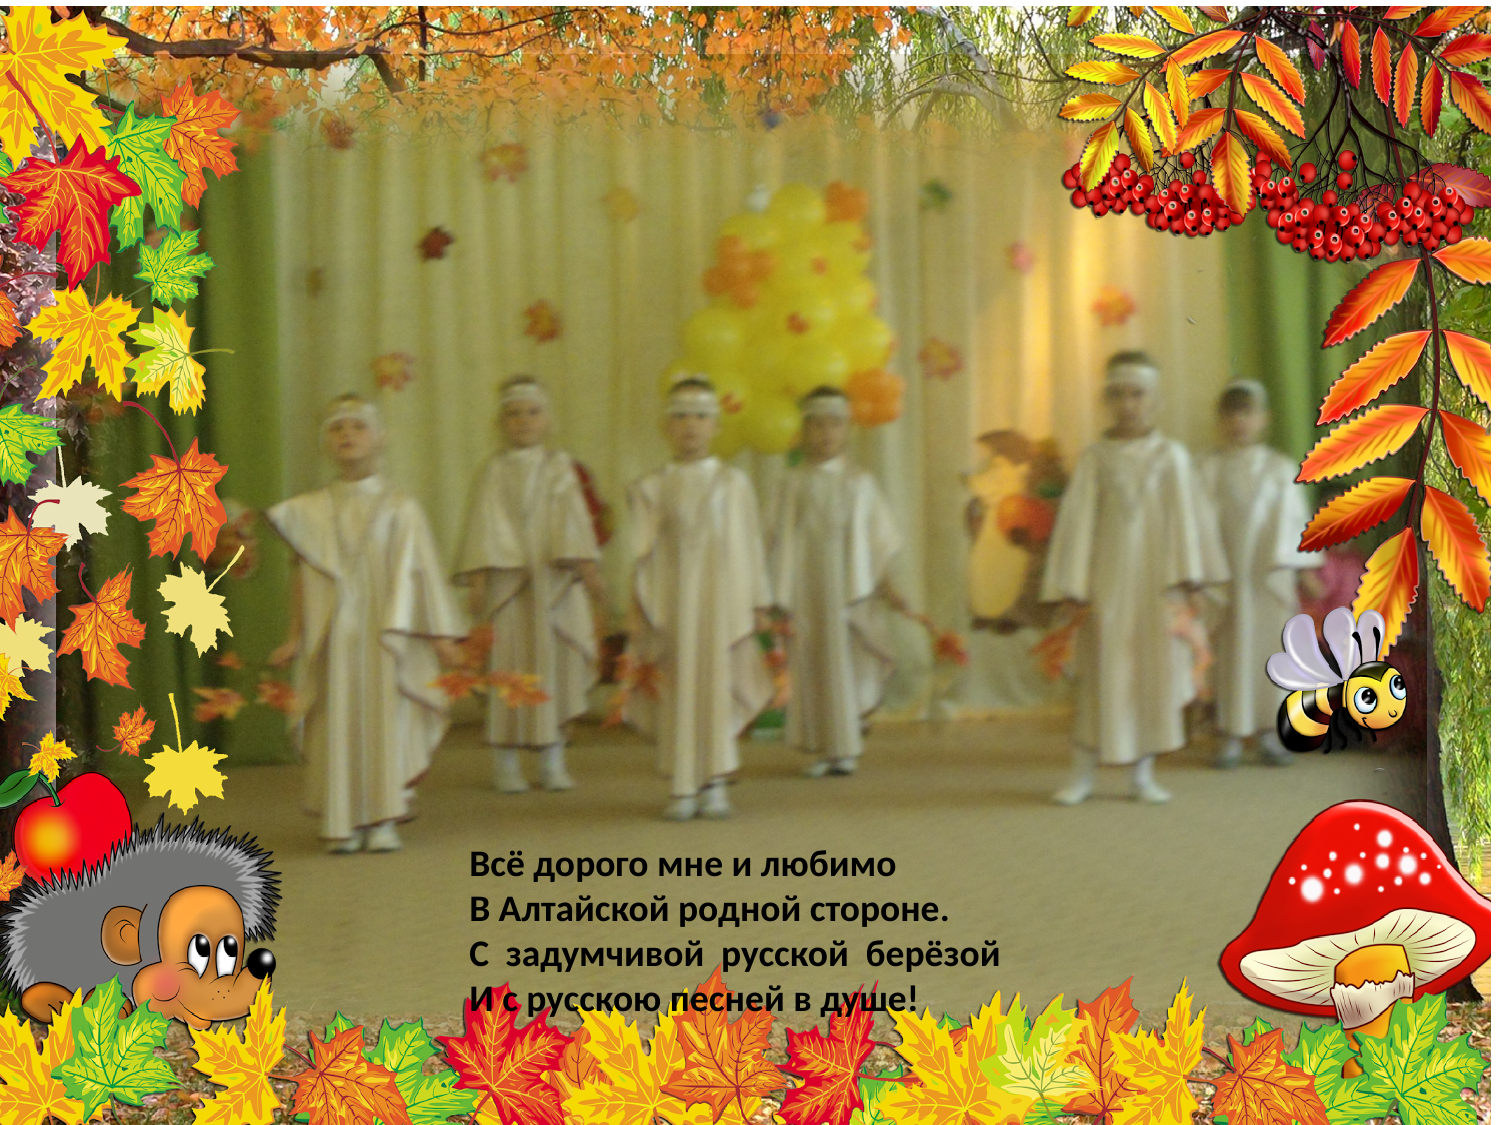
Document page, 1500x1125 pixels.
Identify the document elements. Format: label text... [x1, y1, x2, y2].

text_box Всё дорого мне и любимо В Алтайской родной стороне. С задумчивой русской берёзой И с русскою песней в душе! [454, 831, 1258, 1027]
picture [0, 6, 1491, 1125]
